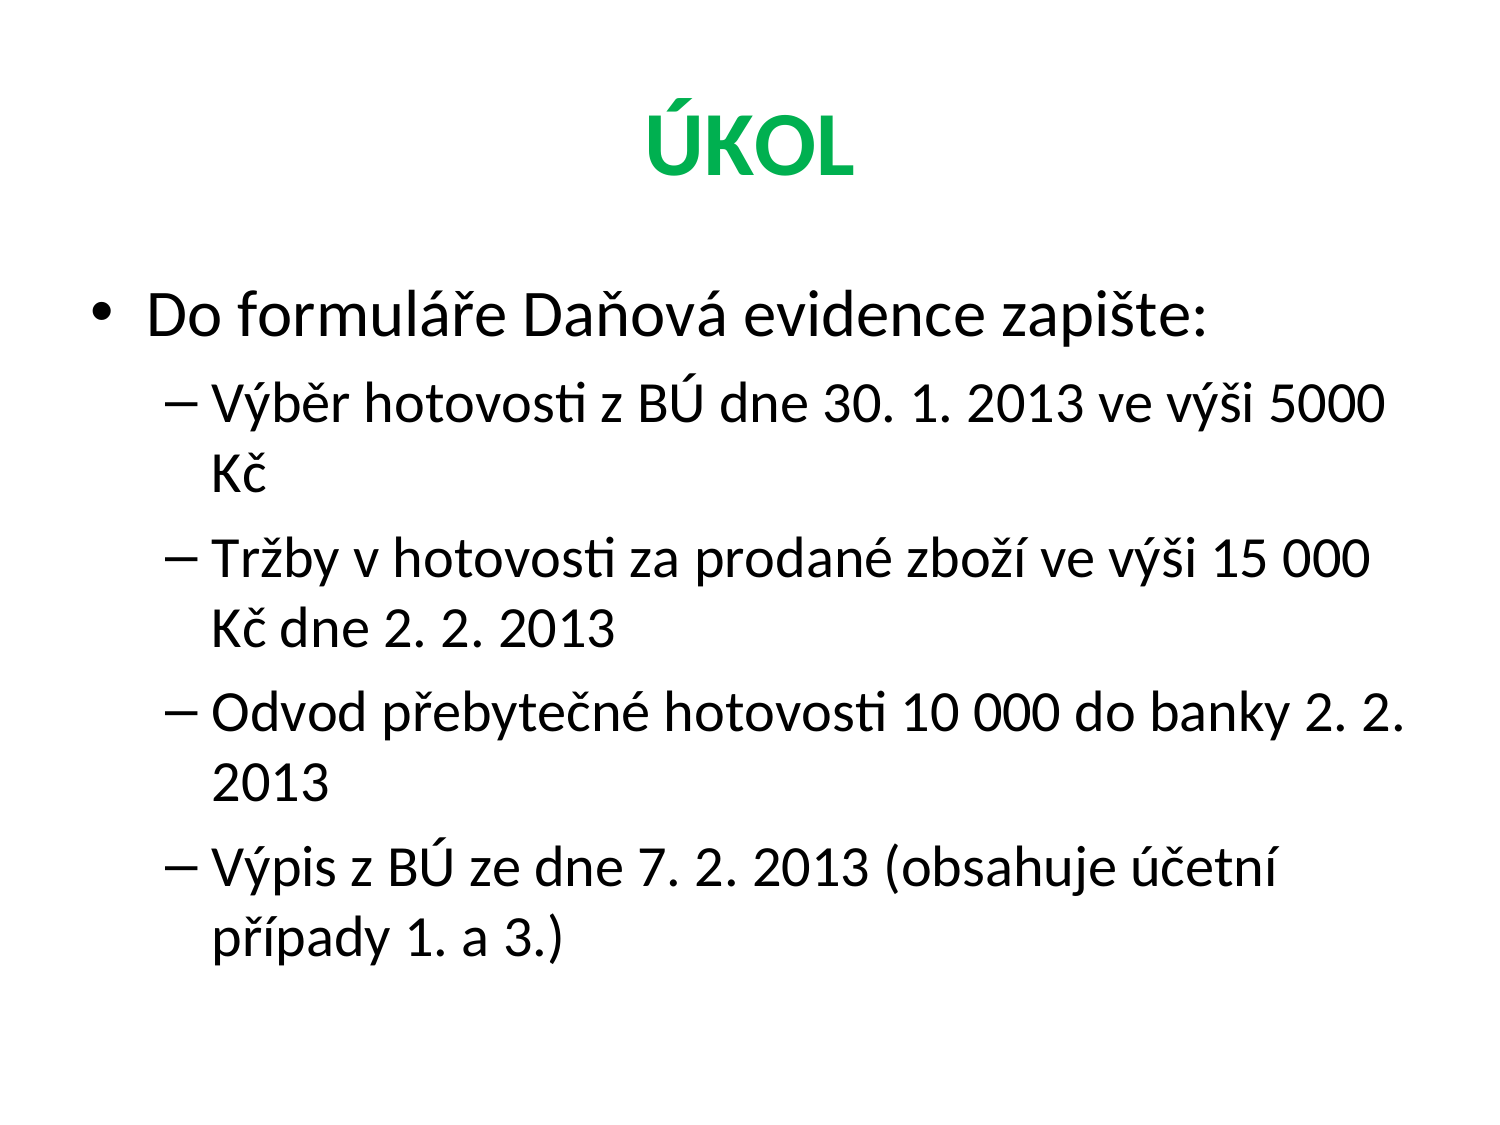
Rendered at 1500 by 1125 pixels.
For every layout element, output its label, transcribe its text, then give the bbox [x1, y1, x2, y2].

title ÚKOL [75, 45, 1426, 233]
list Do formuláře Daňová evidence zapište: Výběr hotovosti z BÚ dne 30. 1. 2013 ve výši 5000 Kč Tržby v hotovosti za prodané zboží ve výši 15 000 Kč dne 2. 2. 2013 Odvod přebytečné hotovosti 10 000 do banky 2. 2. 2013 Výpis z BÚ ze dne 7. 2. 2013 (obsahuje účetní případy 1. a 3.) [75, 262, 1426, 1073]
